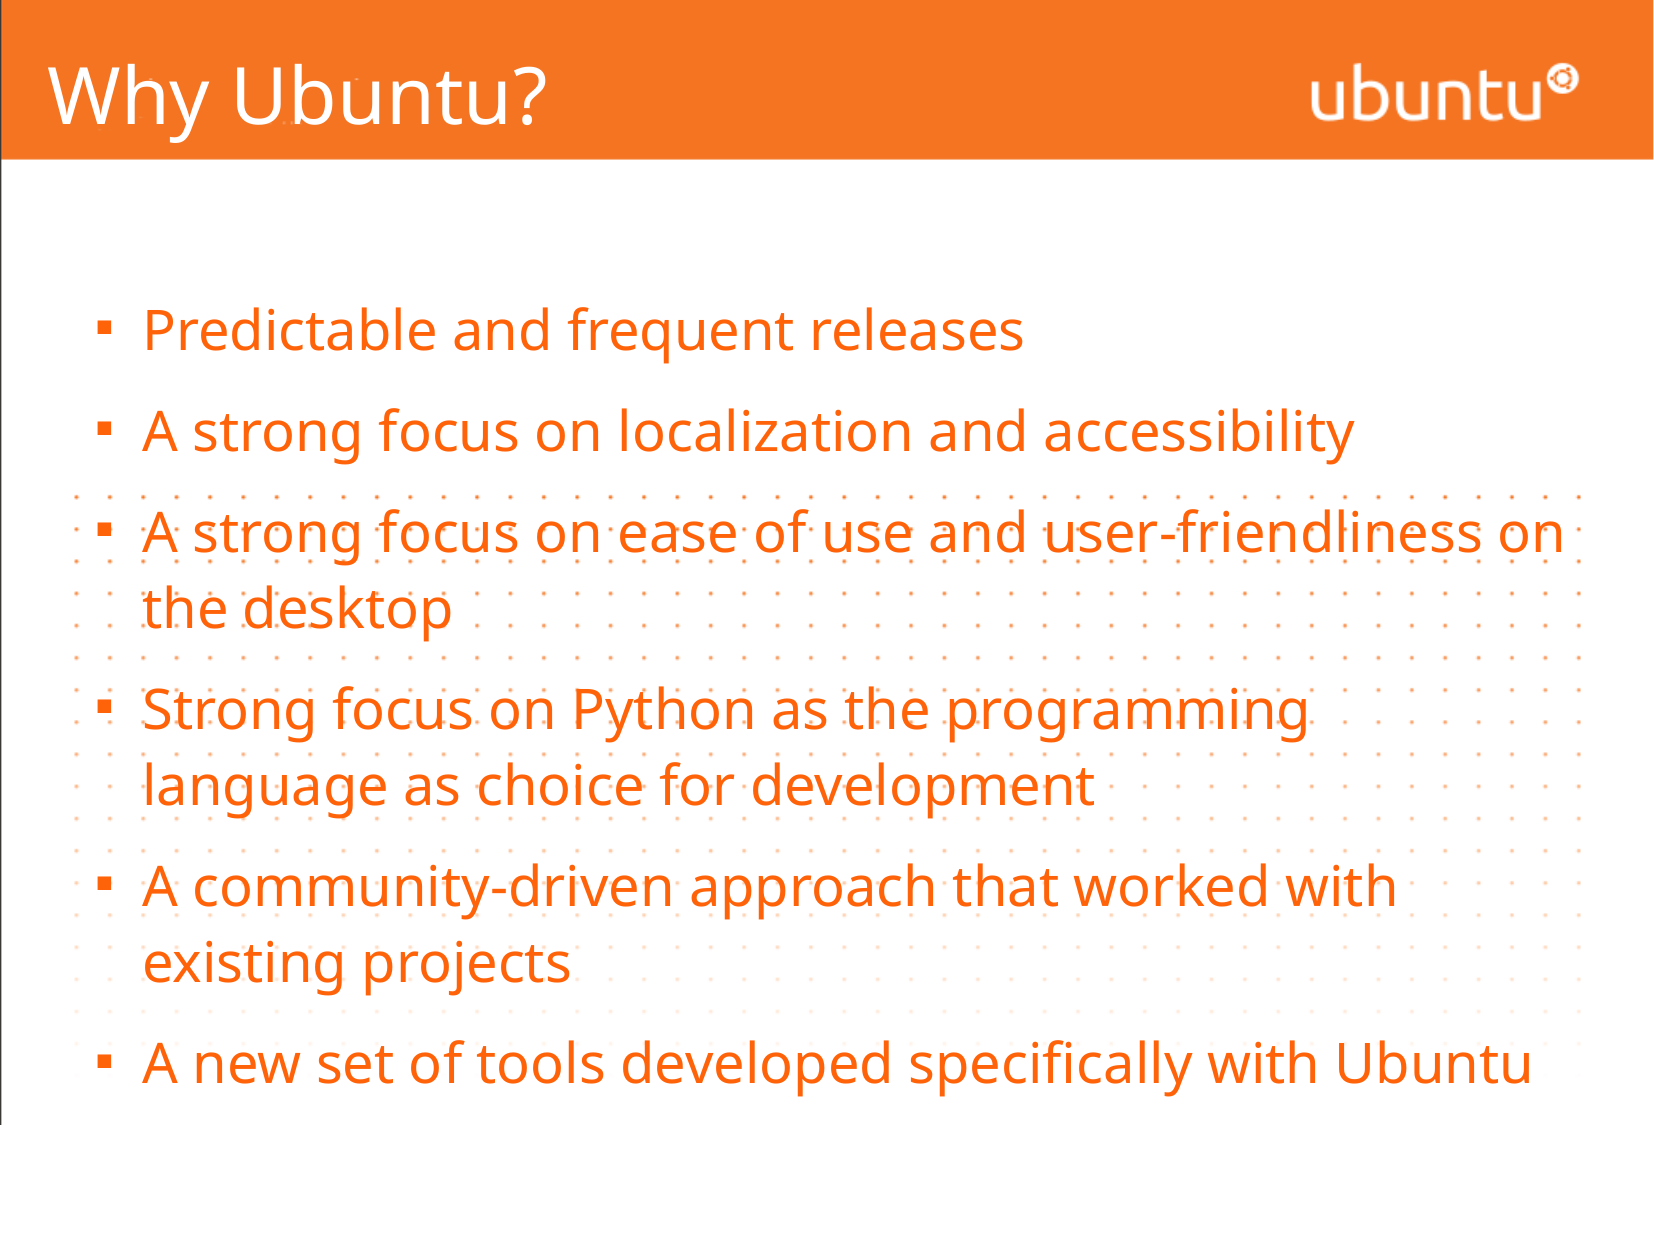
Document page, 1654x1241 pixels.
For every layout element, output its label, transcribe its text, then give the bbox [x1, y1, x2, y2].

title Why Ubuntu? [47, 29, 1276, 158]
picture [0, 0, 1654, 1125]
list Predictable and frequent releases A strong focus on localization and accessibility A strong focus on ease of use and user-friendliness on the desktop Strong focus on Python as the programming language as choice for development A community-driven approach that worked with existing projects A new set of tools developed specifically with Ubuntu [82, 290, 1571, 1109]
